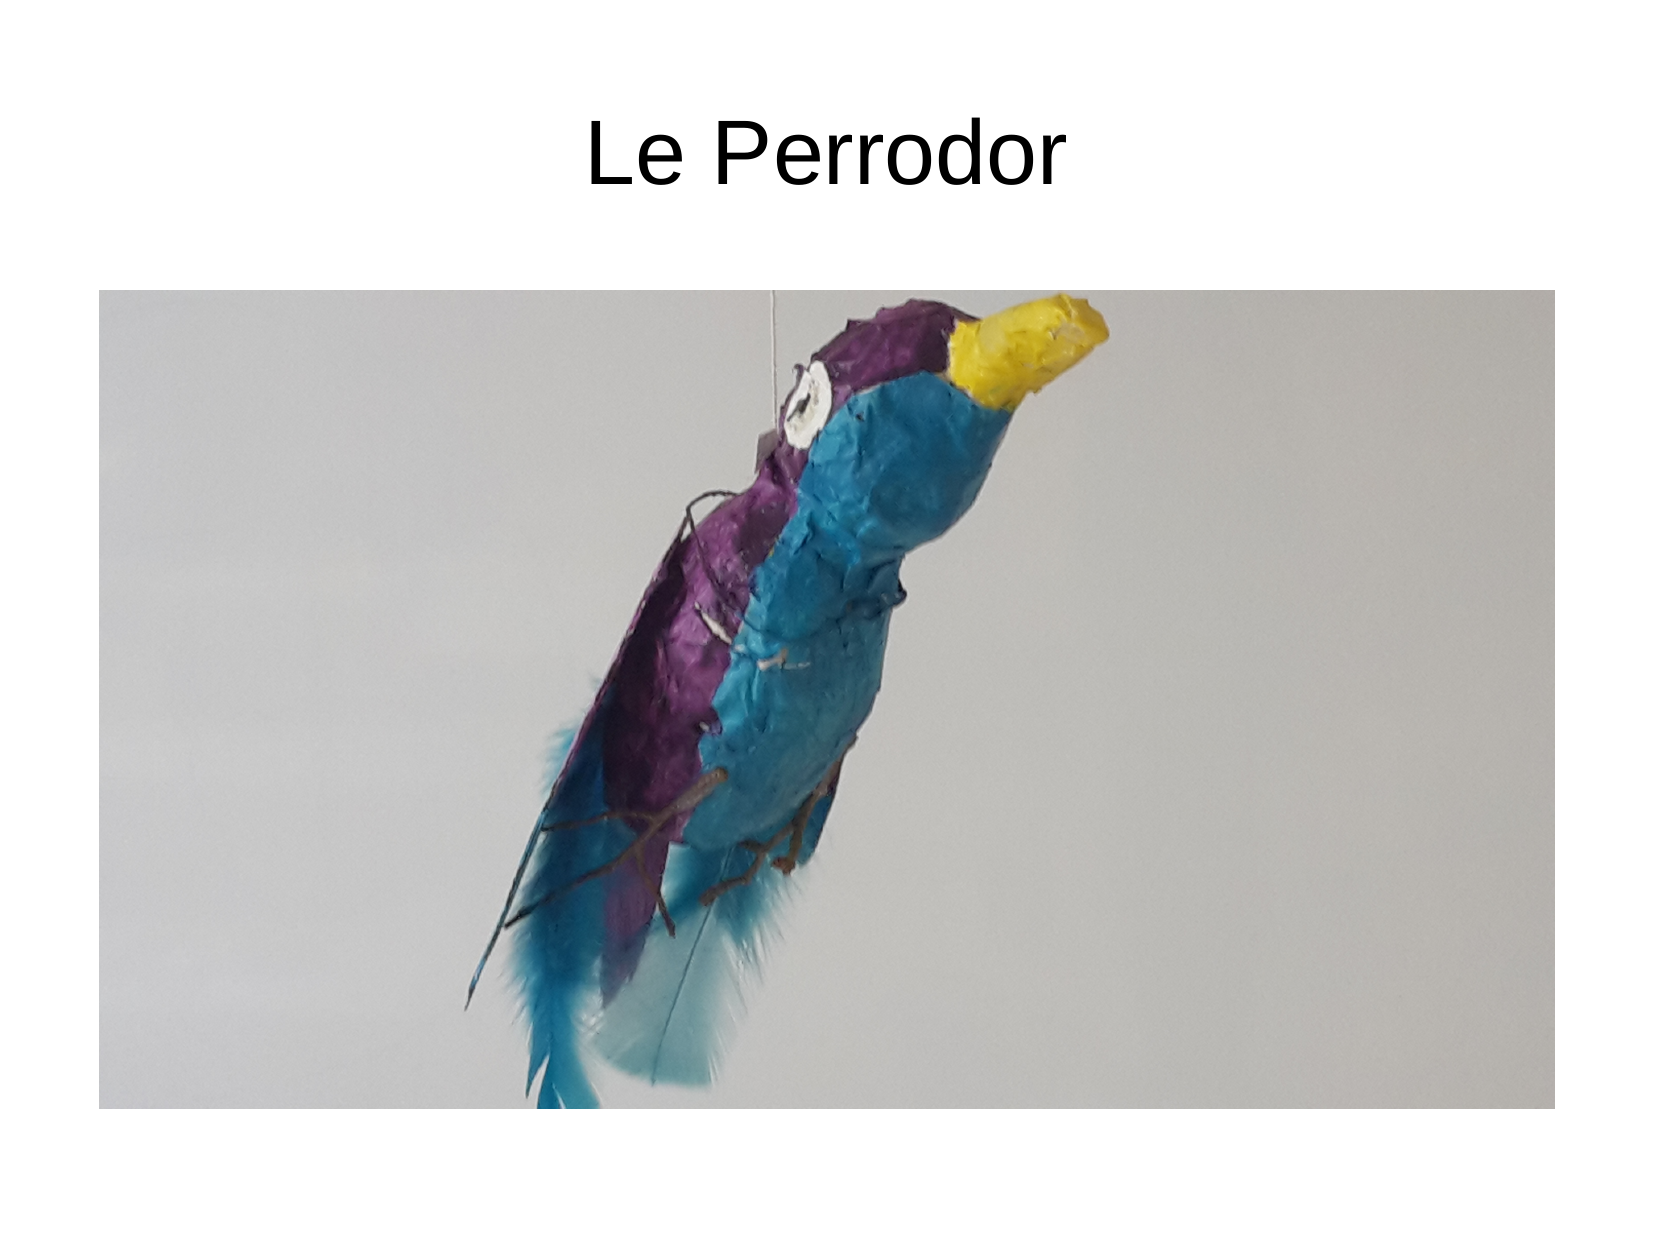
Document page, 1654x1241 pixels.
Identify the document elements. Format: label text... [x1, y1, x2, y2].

picture [99, 290, 1555, 1109]
title Le Perrodor [82, 49, 1571, 257]
